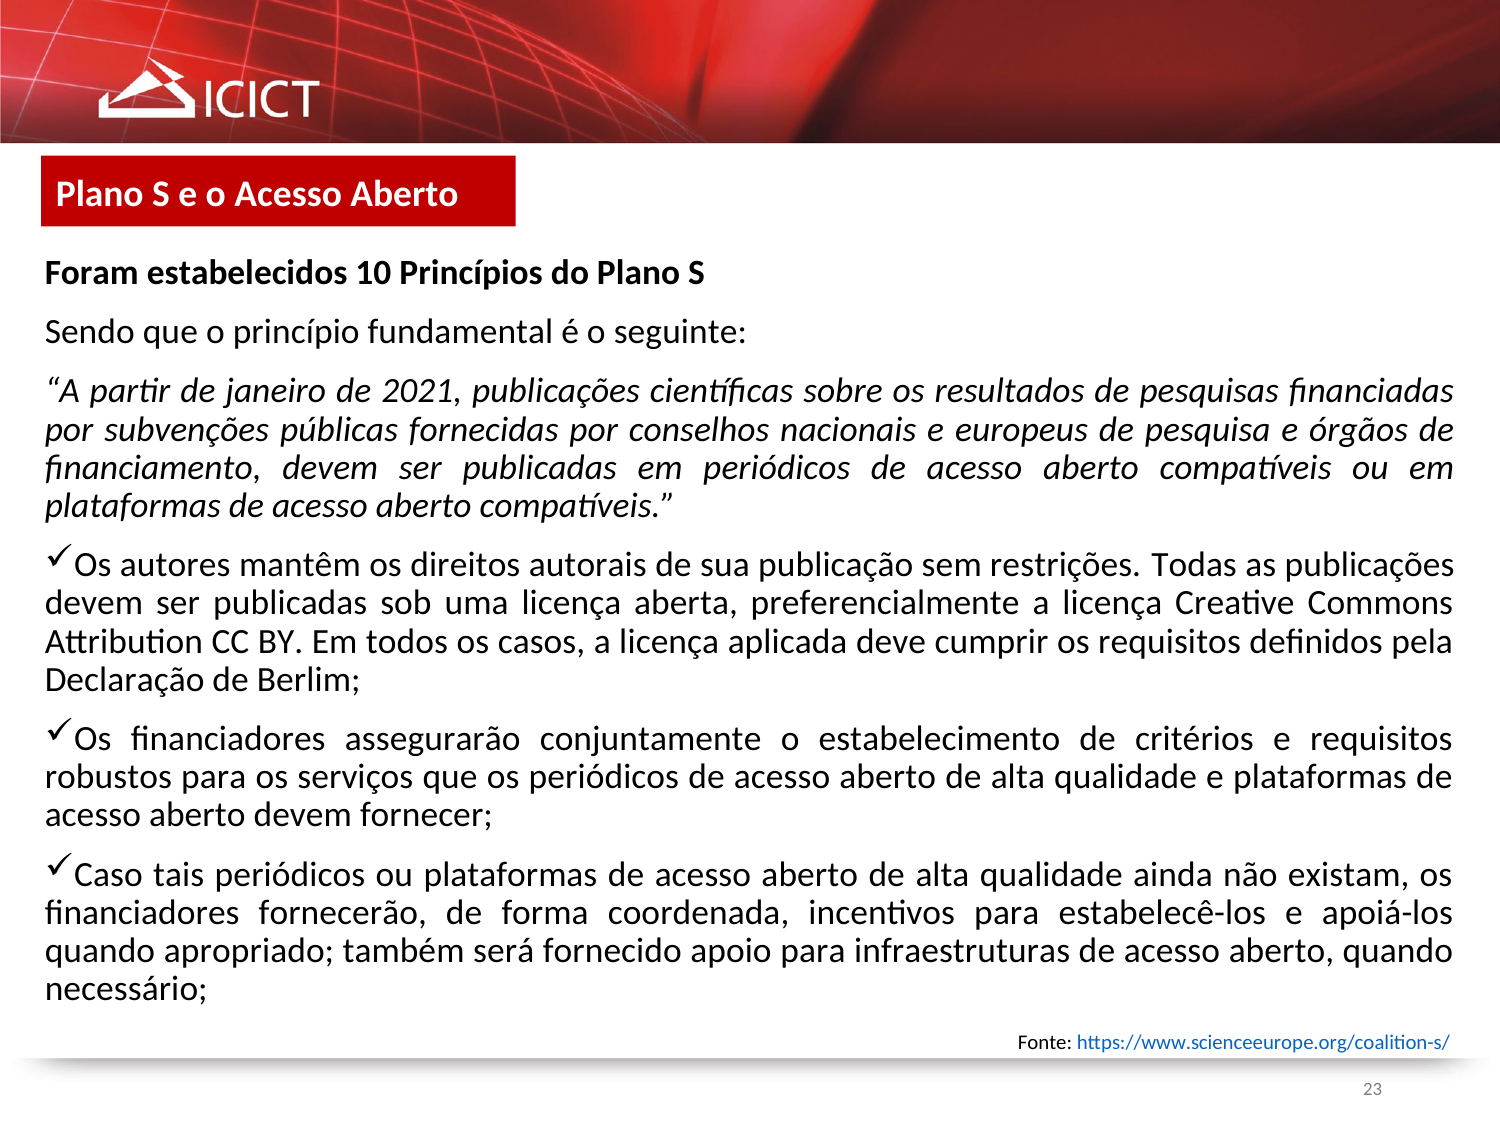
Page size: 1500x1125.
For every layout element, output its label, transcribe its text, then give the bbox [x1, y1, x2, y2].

text_box Fonte: https://www.scienceeurope.org/coalition-s/ [1003, 1021, 1480, 1062]
text_box Plano S e o Acesso Aberto [41, 155, 516, 227]
picture [0, 0, 1500, 1125]
text_box Foram estabelecidos 10 Princípios do Plano S Sendo que o princípio fundamental é o seguinte: “A partir de janeiro de 2021, publicações científicas sobre os resultados de pesquisas financiadas por subvenções públicas fornecidas por conselhos nacionais e europeus de pesquisa e órgãos de financiamento, devem ser publicadas em periódicos de acesso aberto compatíveis ou em plataformas de acesso aberto compatíveis.” Os autores mantêm os direitos autorais de sua publicação sem restrições. Todas as publicações devem ser publicadas sob uma licença aberta, preferencialmente a licença Creative Commons Attribution CC BY. Em todos os casos, a licença aplicada deve cumprir os requisitos definidos pela Declaração de Berlim; Os financiadores assegurarão conjuntamente o estabelecimento de critérios e requisitos robustos para os serviços que os periódicos de acesso aberto de alta qualidade e plataformas de acesso aberto devem fornecer; Caso tais periódicos ou plataformas de acesso aberto de alta qualidade ainda não existam, os financiadores fornecerão, de forma coordenada, incentivos para estabelecê-los e apoiá-los quando apropriado; também será fornecido apoio para infraestruturas de acesso aberto, quando necessário; [29, 246, 1471, 1076]
text_box <número> [1059, 1076, 1397, 1118]
